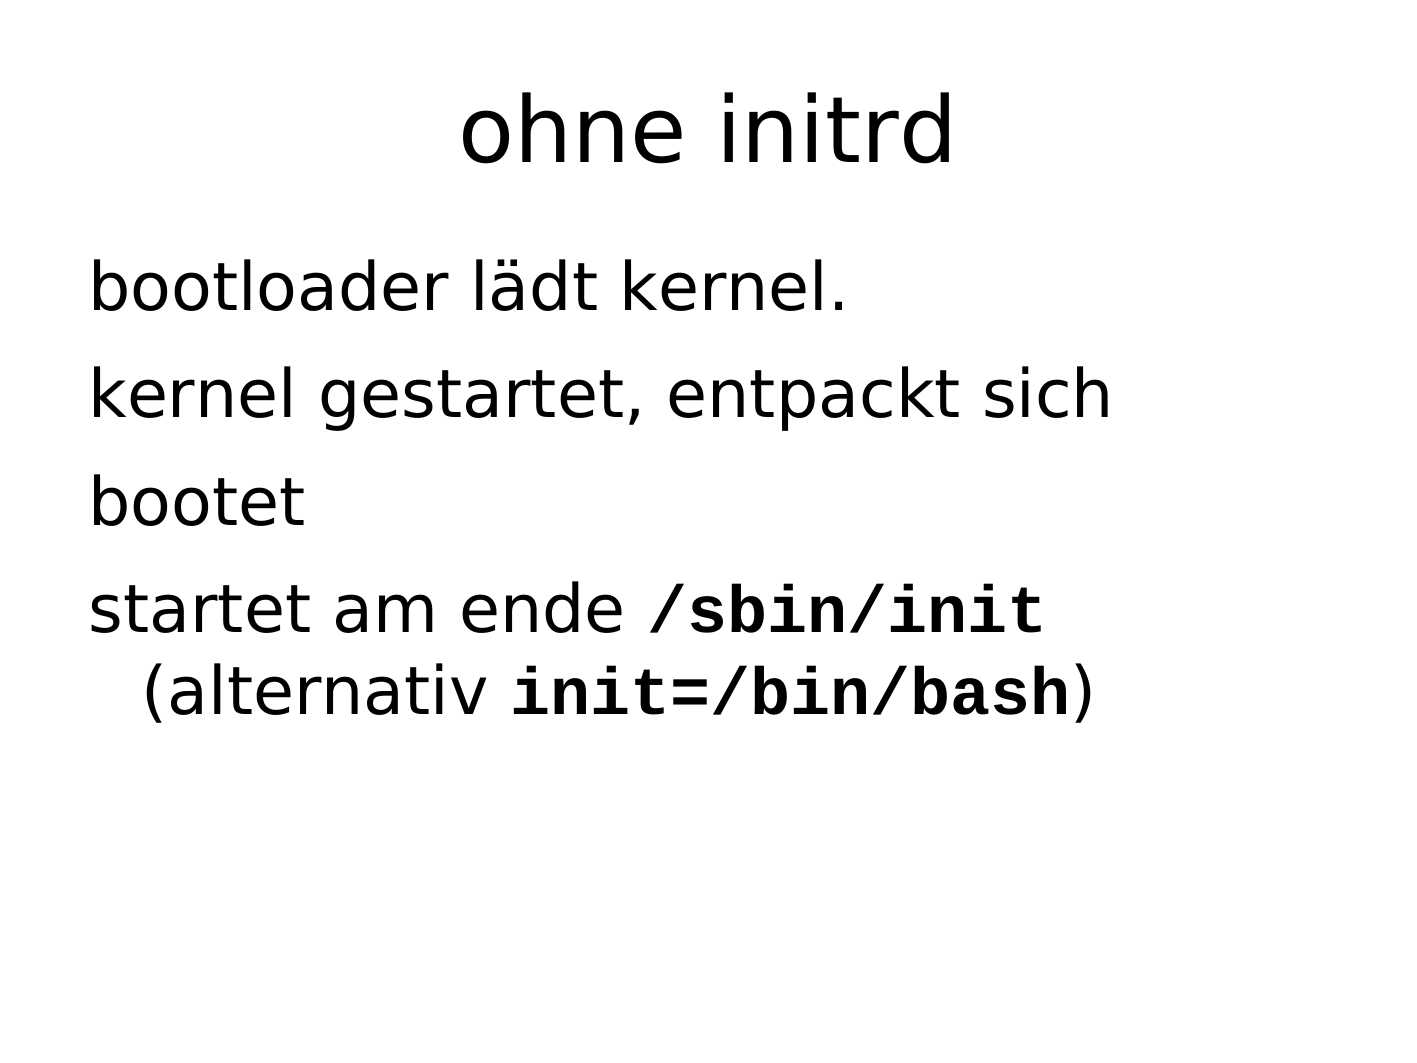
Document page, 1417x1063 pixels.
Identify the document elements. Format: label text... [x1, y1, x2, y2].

list bootloader lädt kernel. kernel gestartet, entpackt sich bootet startet am ende /sbin/init (alternativ init=/bin/bash) [70, 248, 1346, 936]
title ohne initrd [70, 49, 1346, 213]
